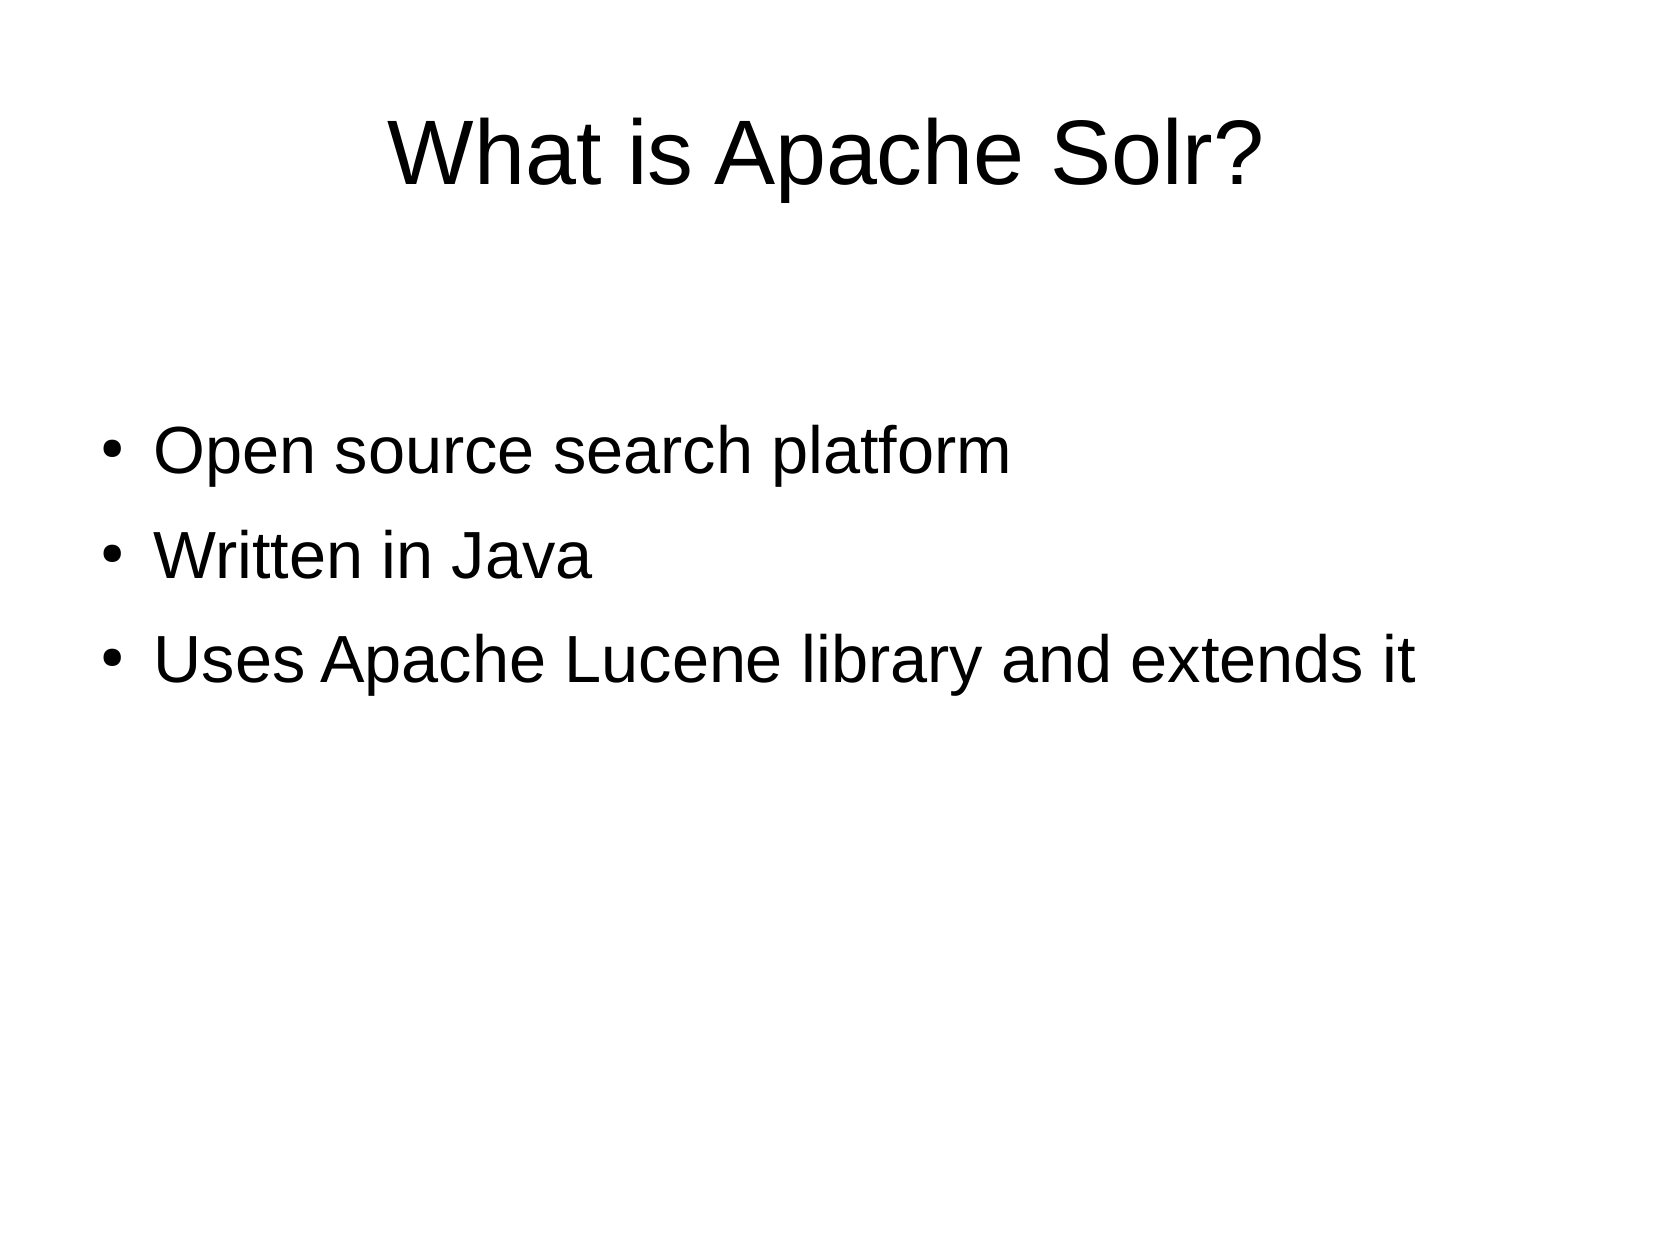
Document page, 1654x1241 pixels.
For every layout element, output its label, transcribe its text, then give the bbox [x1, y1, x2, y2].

title What is Apache Solr? [82, 49, 1571, 257]
list Open source search platform Written in Java Uses Apache Lucene library and extends it [82, 413, 1565, 857]
